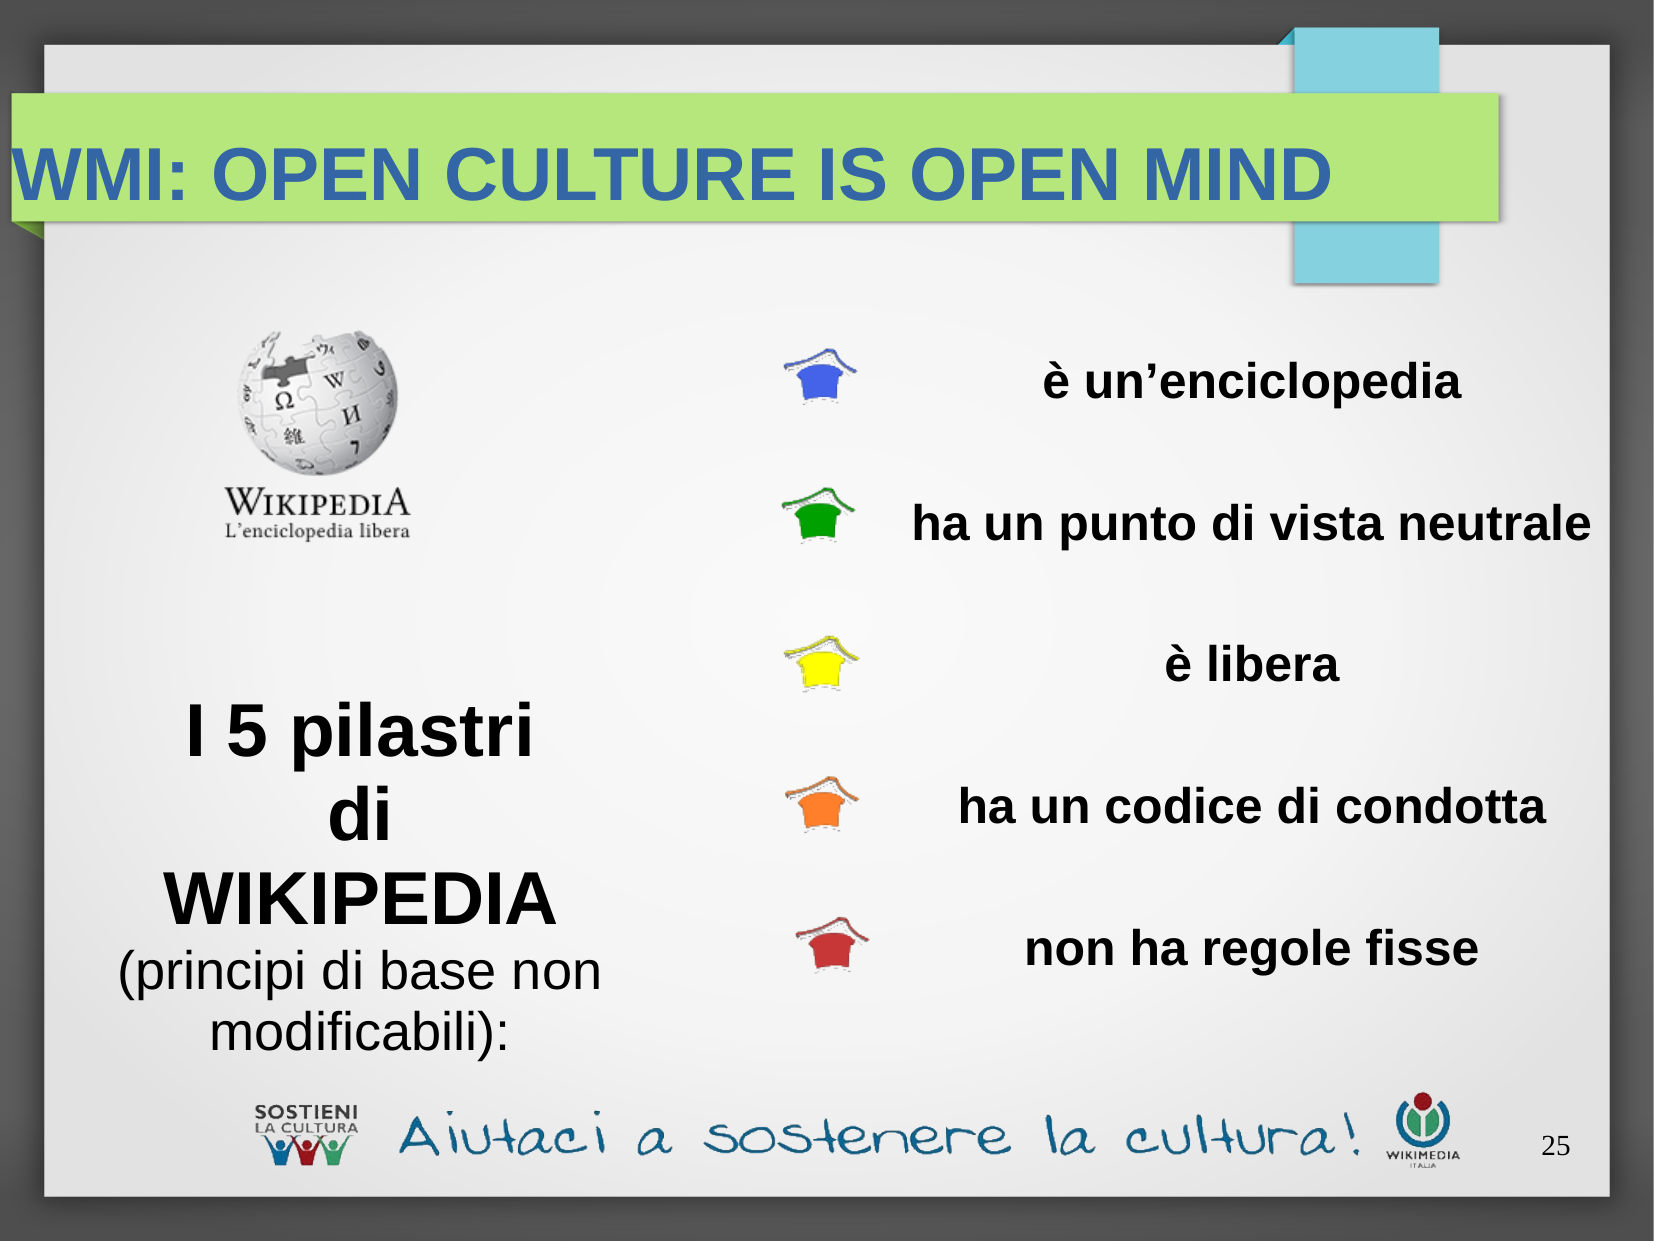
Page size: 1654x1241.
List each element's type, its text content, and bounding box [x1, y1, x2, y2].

text_box è libera [885, 631, 1619, 697]
title WMI: OPEN CULTURE IS OPEN MIND [11, 17, 1642, 249]
text_box è un’enciclopedia [885, 348, 1619, 414]
text_box non ha regole fisse [885, 915, 1619, 981]
text_box ha un codice di condotta [885, 773, 1619, 839]
text_box I 5 pilastri di WIKIPEDIA (principi di base non modificabili): [47, 604, 674, 1146]
text_box ha un punto di vista neutrale [885, 490, 1619, 556]
picture [0, 0, 1654, 1241]
